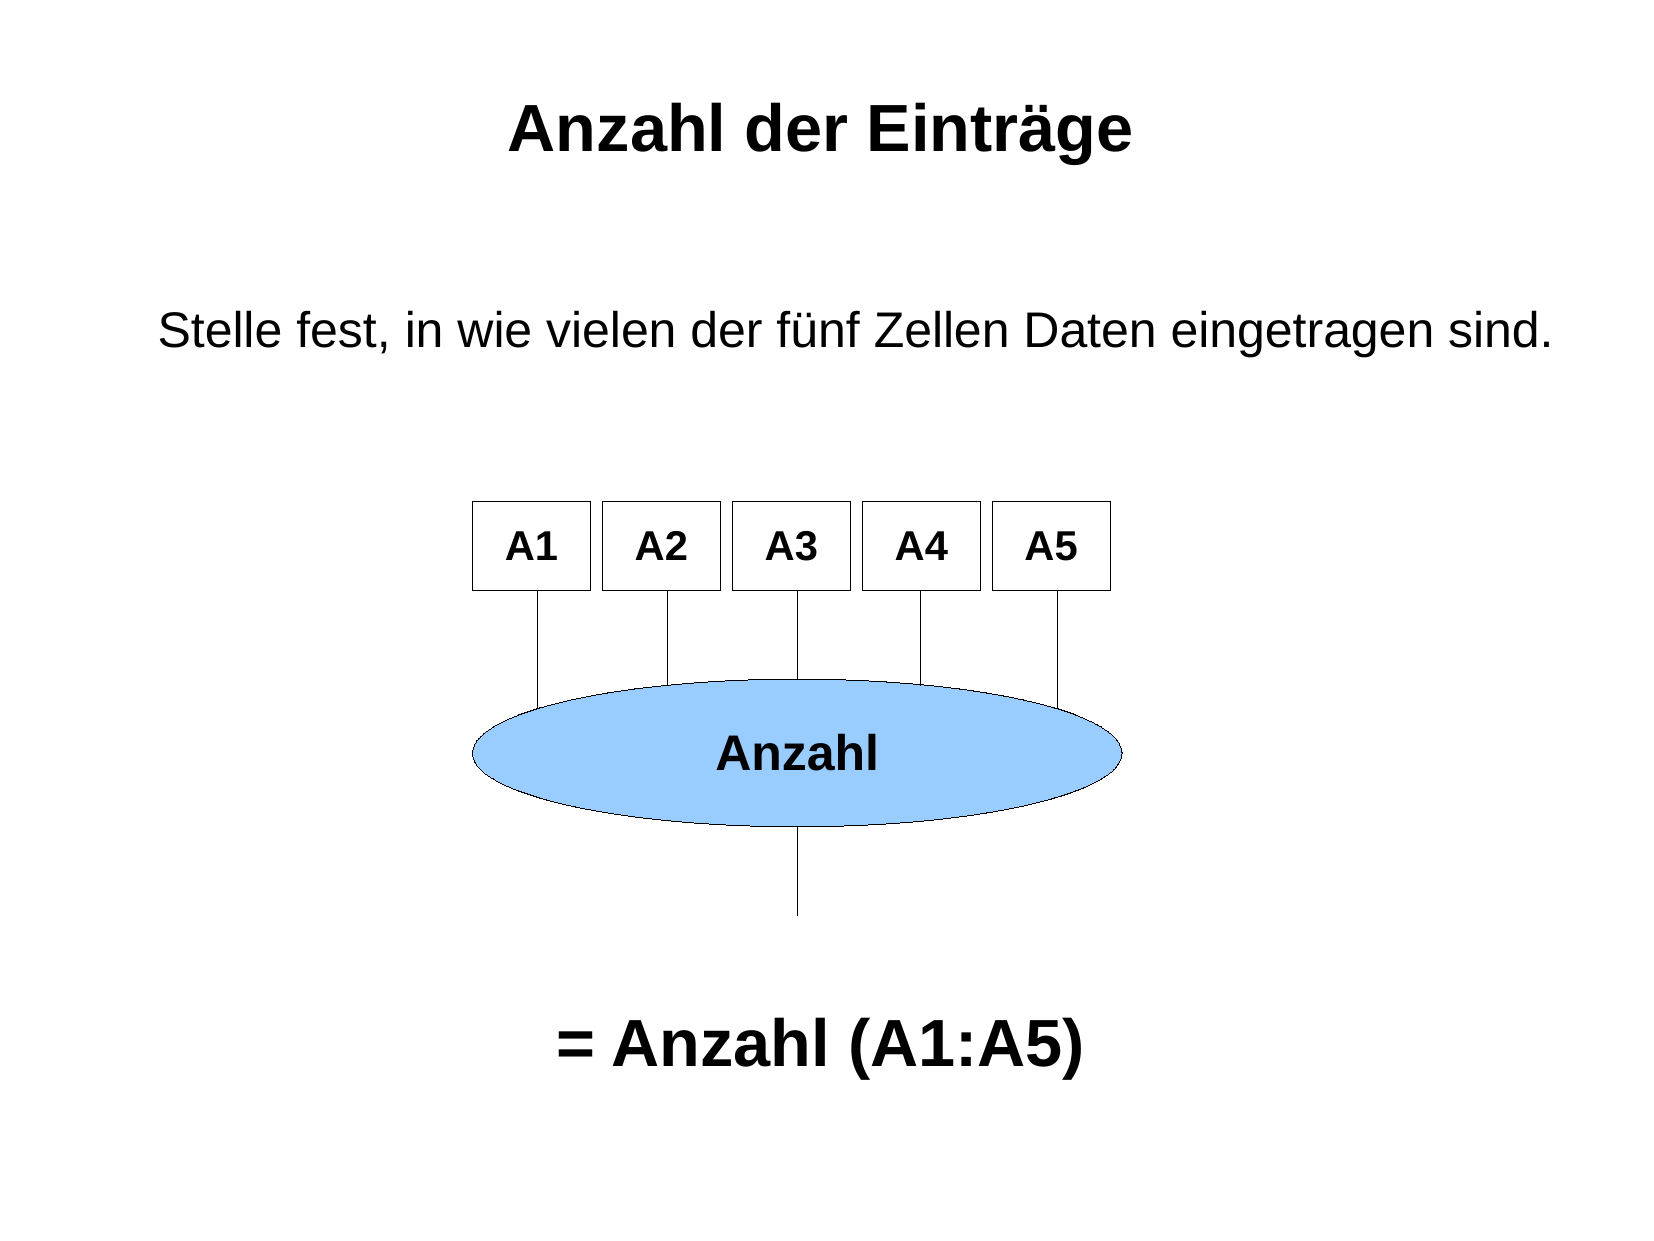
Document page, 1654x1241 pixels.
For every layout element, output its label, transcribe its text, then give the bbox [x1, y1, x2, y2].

text_box Stelle fest, in wie vielen der fünf Zellen Daten eingetragen sind. [88, 295, 1625, 366]
text_box Anzahl [472, 679, 1123, 827]
title = Anzahl (A1:A5) [76, 964, 1566, 1123]
text_box A5 [992, 501, 1111, 591]
text_box A3 [732, 501, 851, 591]
title Anzahl der Einträge [76, 49, 1565, 207]
text_box A1 [472, 501, 591, 591]
text_box A4 [862, 501, 981, 591]
text_box A2 [602, 501, 721, 591]
